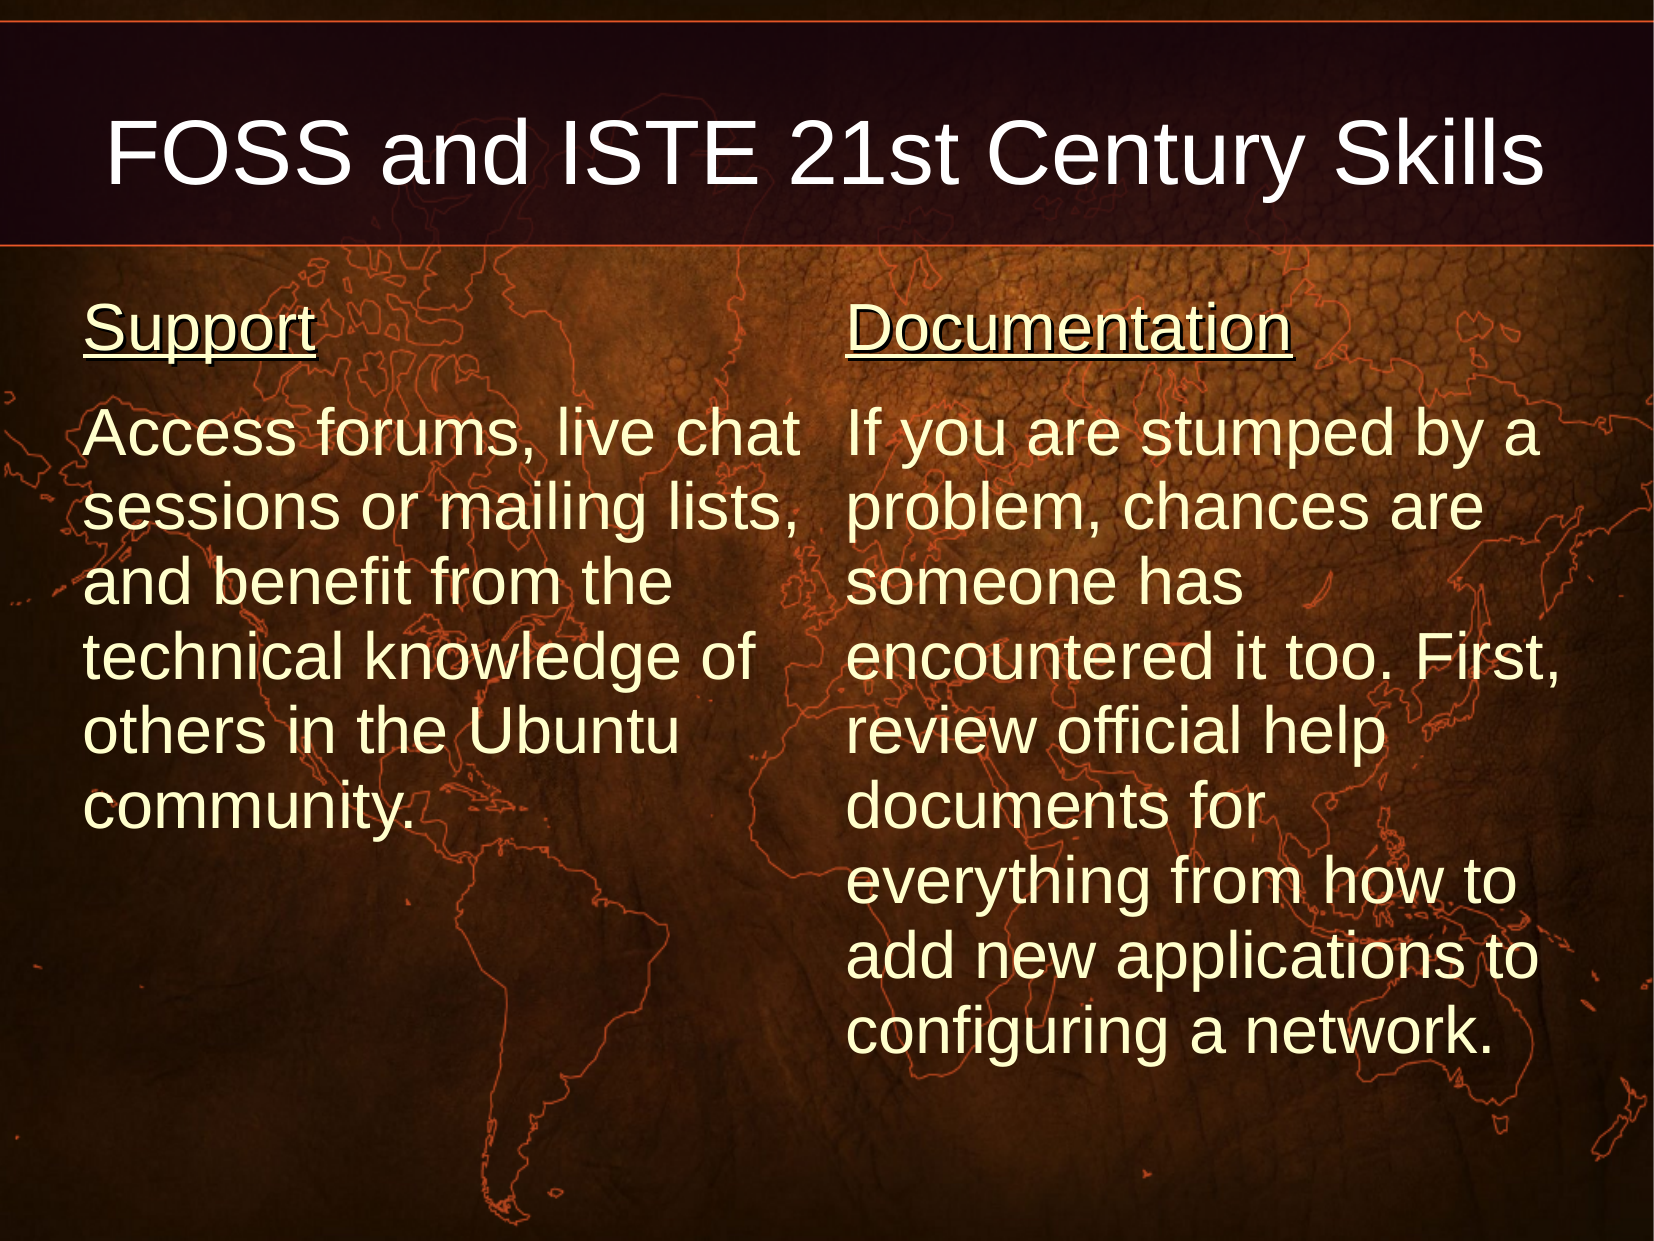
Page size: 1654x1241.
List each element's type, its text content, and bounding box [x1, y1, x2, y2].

list Documentation If you are stumped by a problem, chances are someone has encountered it too. First, review official help documents for everything from how to add new applications to configuring a network. [845, 290, 1572, 1109]
list Support Access forums, live chat sessions or mailing lists, and benefit from the technical knowledge of others in the Ubuntu community. [82, 290, 809, 1109]
picture [0, 0, 1654, 1241]
title FOSS and ISTE 21st Century Skills [82, 49, 1571, 257]
